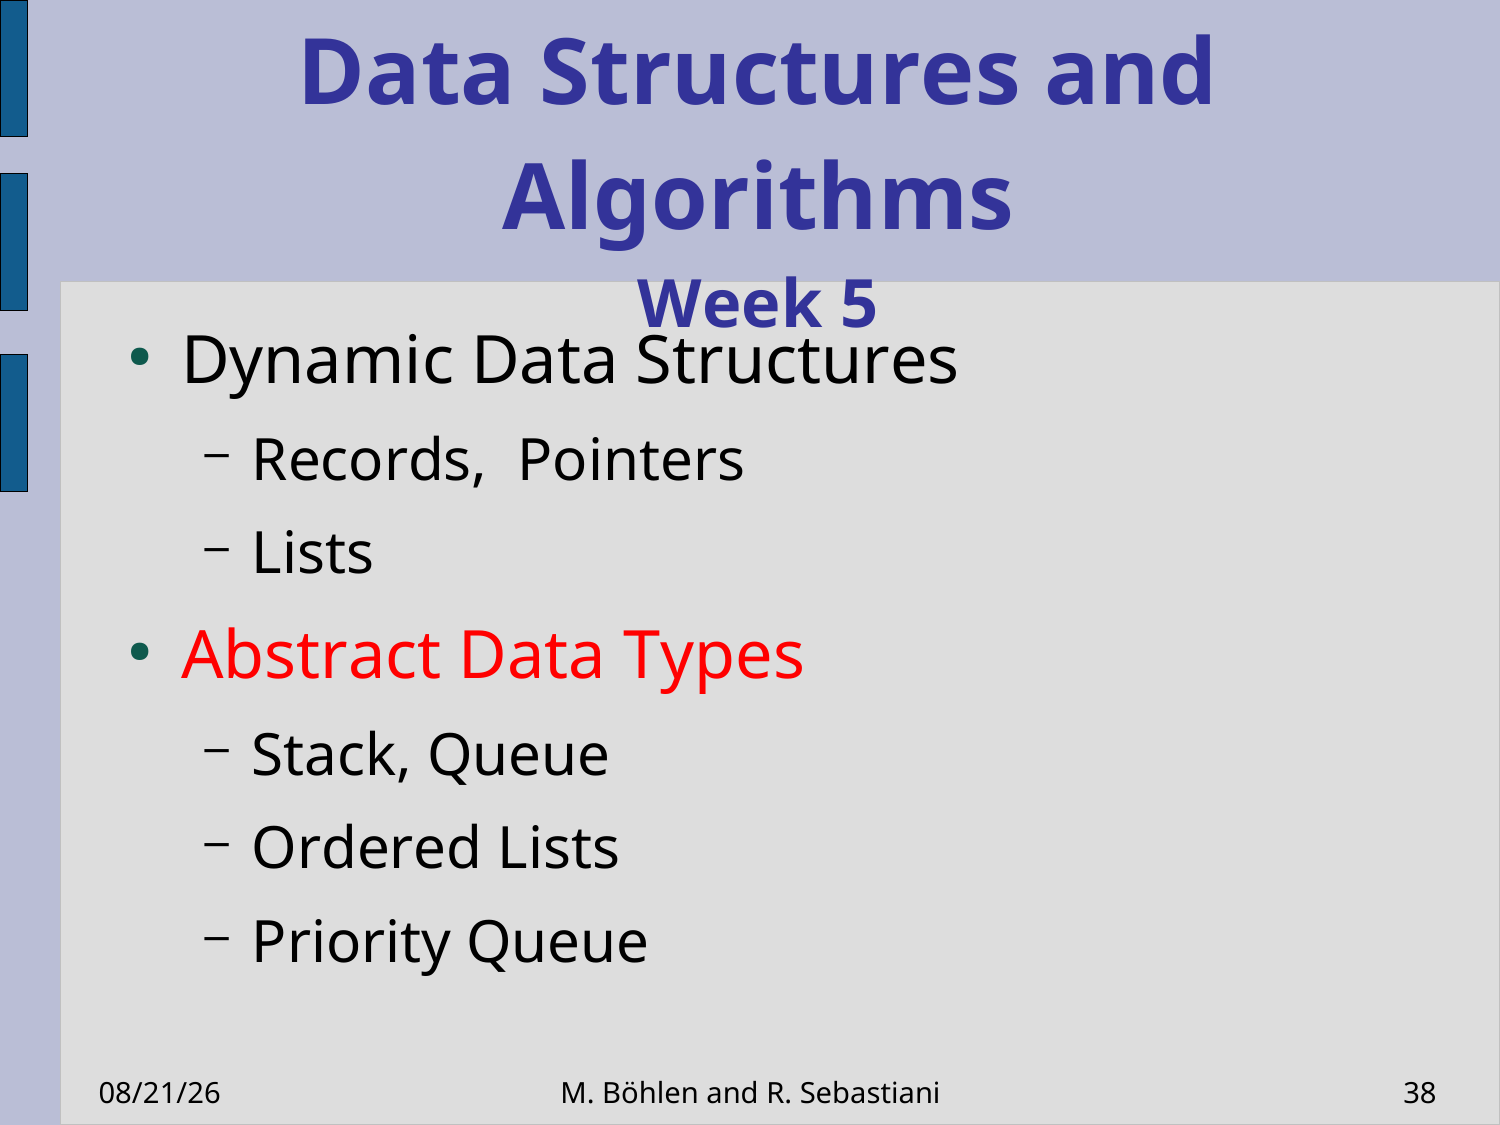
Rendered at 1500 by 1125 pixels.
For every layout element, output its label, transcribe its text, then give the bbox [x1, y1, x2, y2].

list Dynamic Data Structures Records, Pointers Lists Abstract Data Types Stack, Queue Ordered Lists Priority Queue [110, 312, 1392, 1022]
title Data Structures and Algorithms Week 5 [58, 73, 1458, 280]
